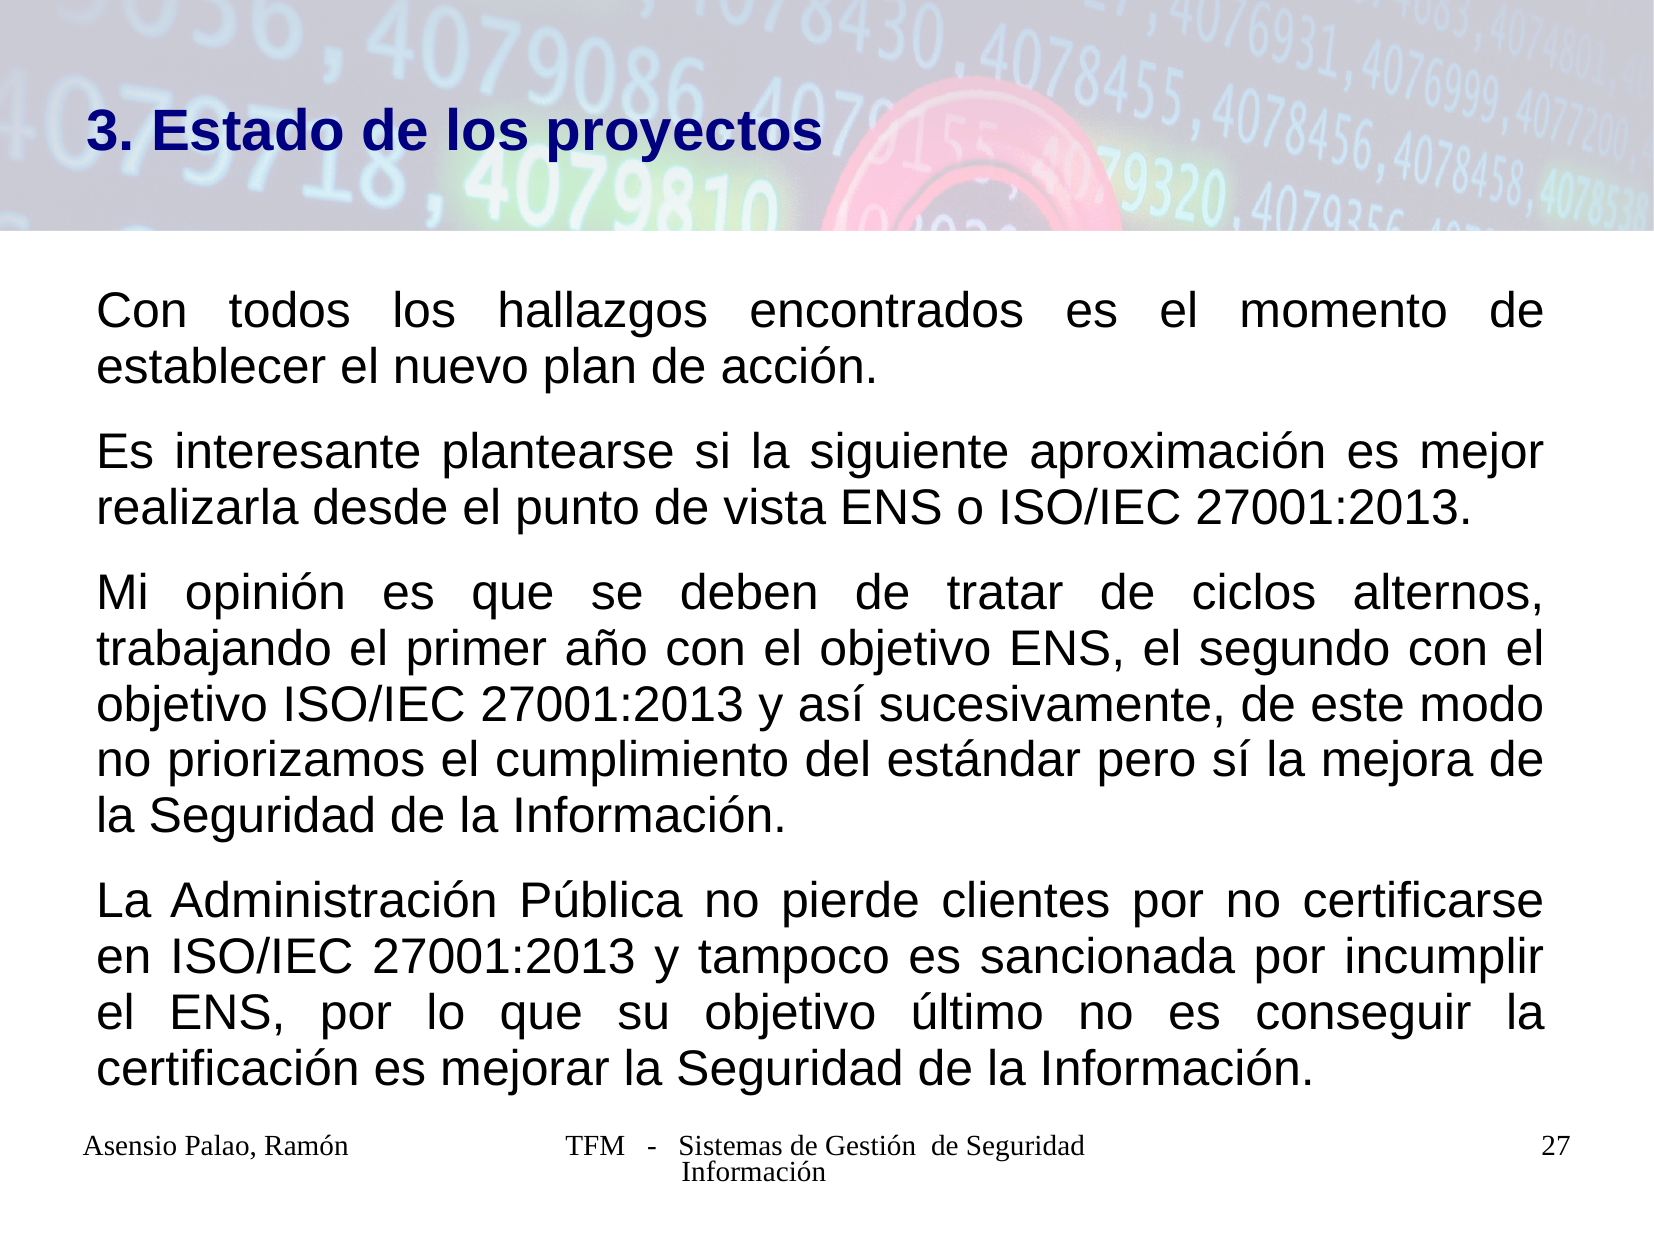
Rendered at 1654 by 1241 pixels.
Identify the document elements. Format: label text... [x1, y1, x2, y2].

text_box 3. Estado de los proyectos [71, 90, 1654, 226]
picture [1561, 1138, 1568, 1151]
picture [0, 0, 1654, 1241]
text_box Con todos los hallazgos encontrados es el momento de establecer el nuevo plan de acción. Es interesante plantearse si la siguiente aproximación es mejor realizarla desde el punto de vista ENS o ISO/IEC 27001:2013. Mi opinión es que se deben de tratar de ciclos alternos, trabajando el primer año con el objetivo ENS, el segundo con el objetivo ISO/IEC 27001:2013 y así sucesivamente, de este modo no priorizamos el cumplimiento del estándar pero sí la mejora de la Seguridad de la Información. La Administración Pública no pierde clientes por no certificarse en ISO/IEC 27001:2013 y tampoco es sancionada por incumplir el ENS, por lo que su objetivo último no es conseguir la certificación es mejorar la Seguridad de la Información. [81, 274, 1561, 1241]
